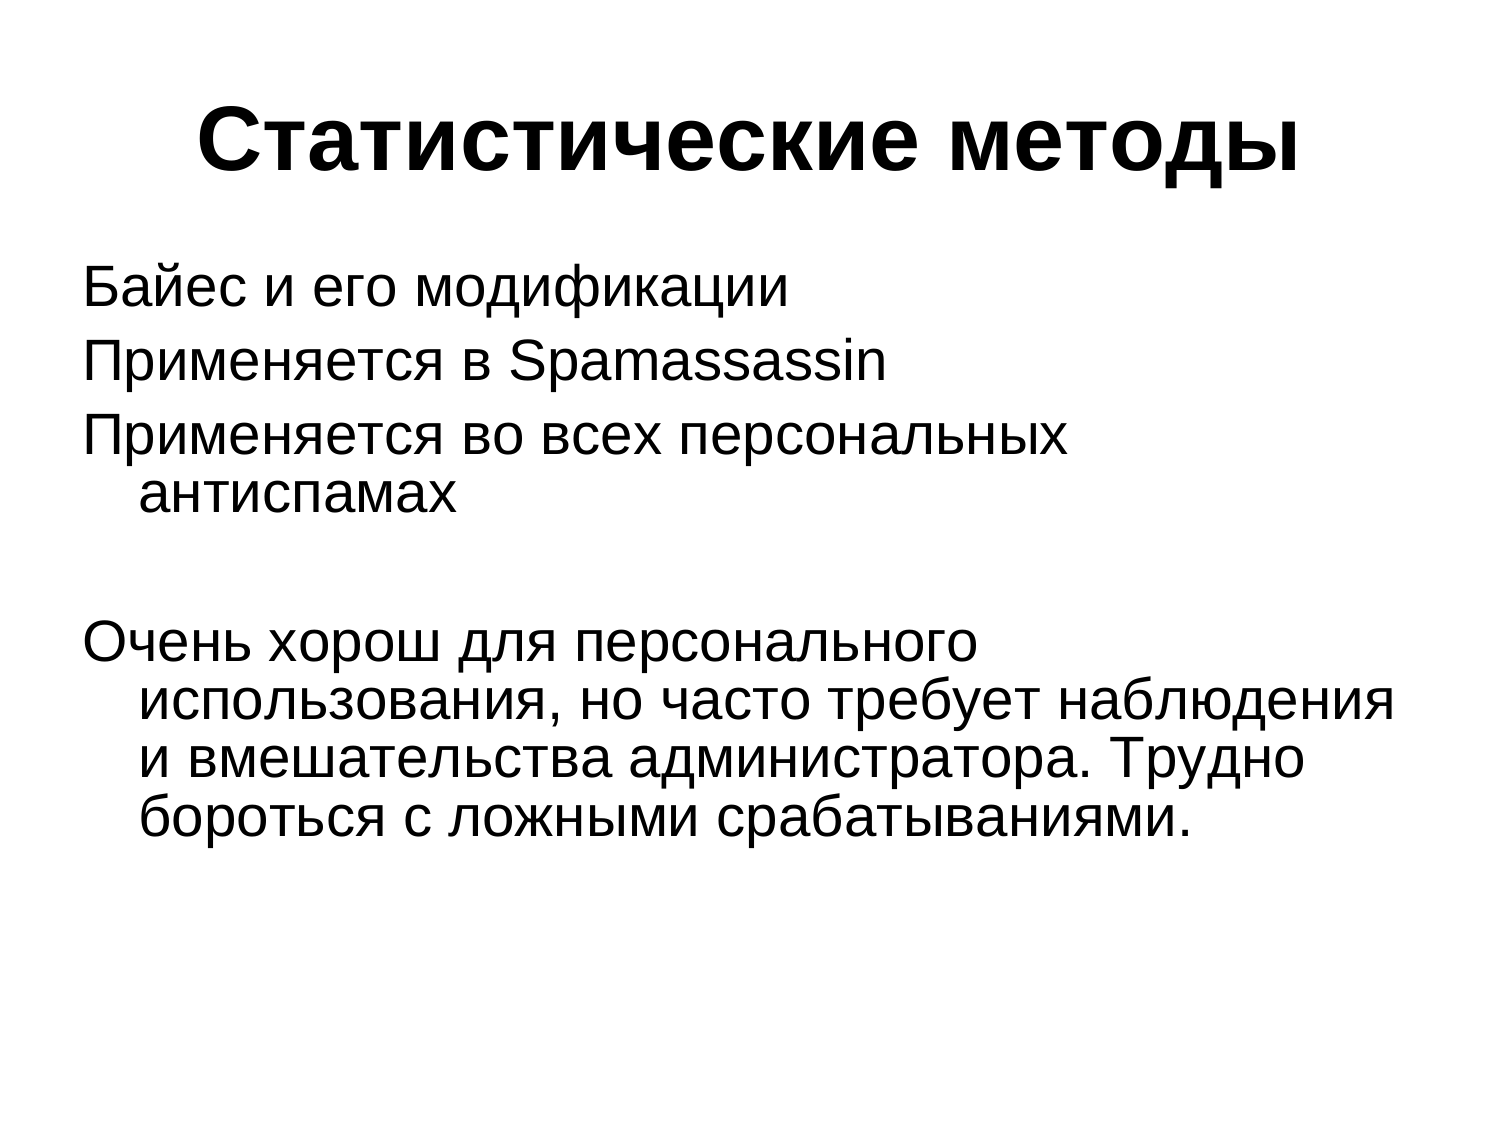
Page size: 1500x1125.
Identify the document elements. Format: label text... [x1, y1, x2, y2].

title Статистические методы [75, 45, 1426, 233]
list Байес и его модификации Применяется в Spamassassin Применяется во всех персональных антиспамах Очень хорош для персонального использования, но часто требует наблюдения и вмешательства администратора. Трудно бороться с ложными срабатываниями. [67, 252, 1418, 995]
